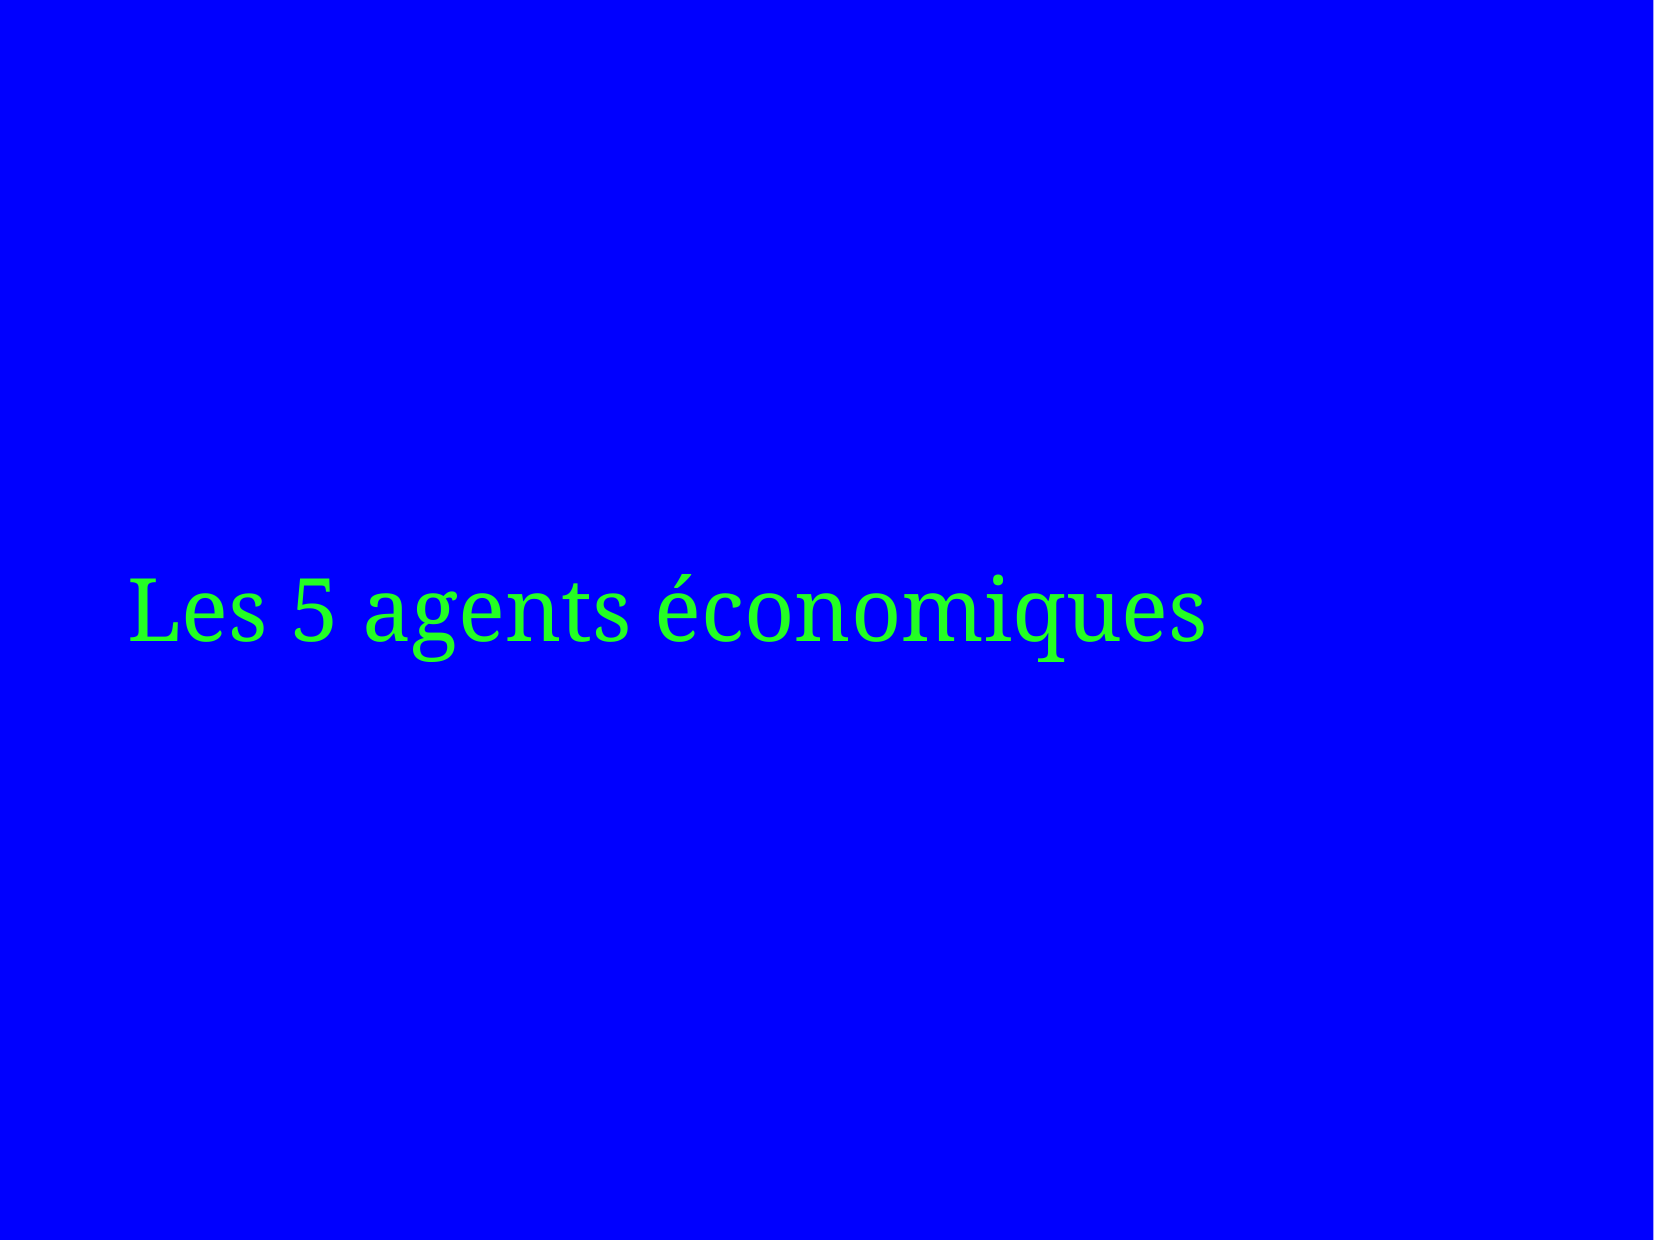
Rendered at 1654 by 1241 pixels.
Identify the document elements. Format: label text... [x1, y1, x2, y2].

title Les 5 agents économiques [112, 512, 1388, 700]
